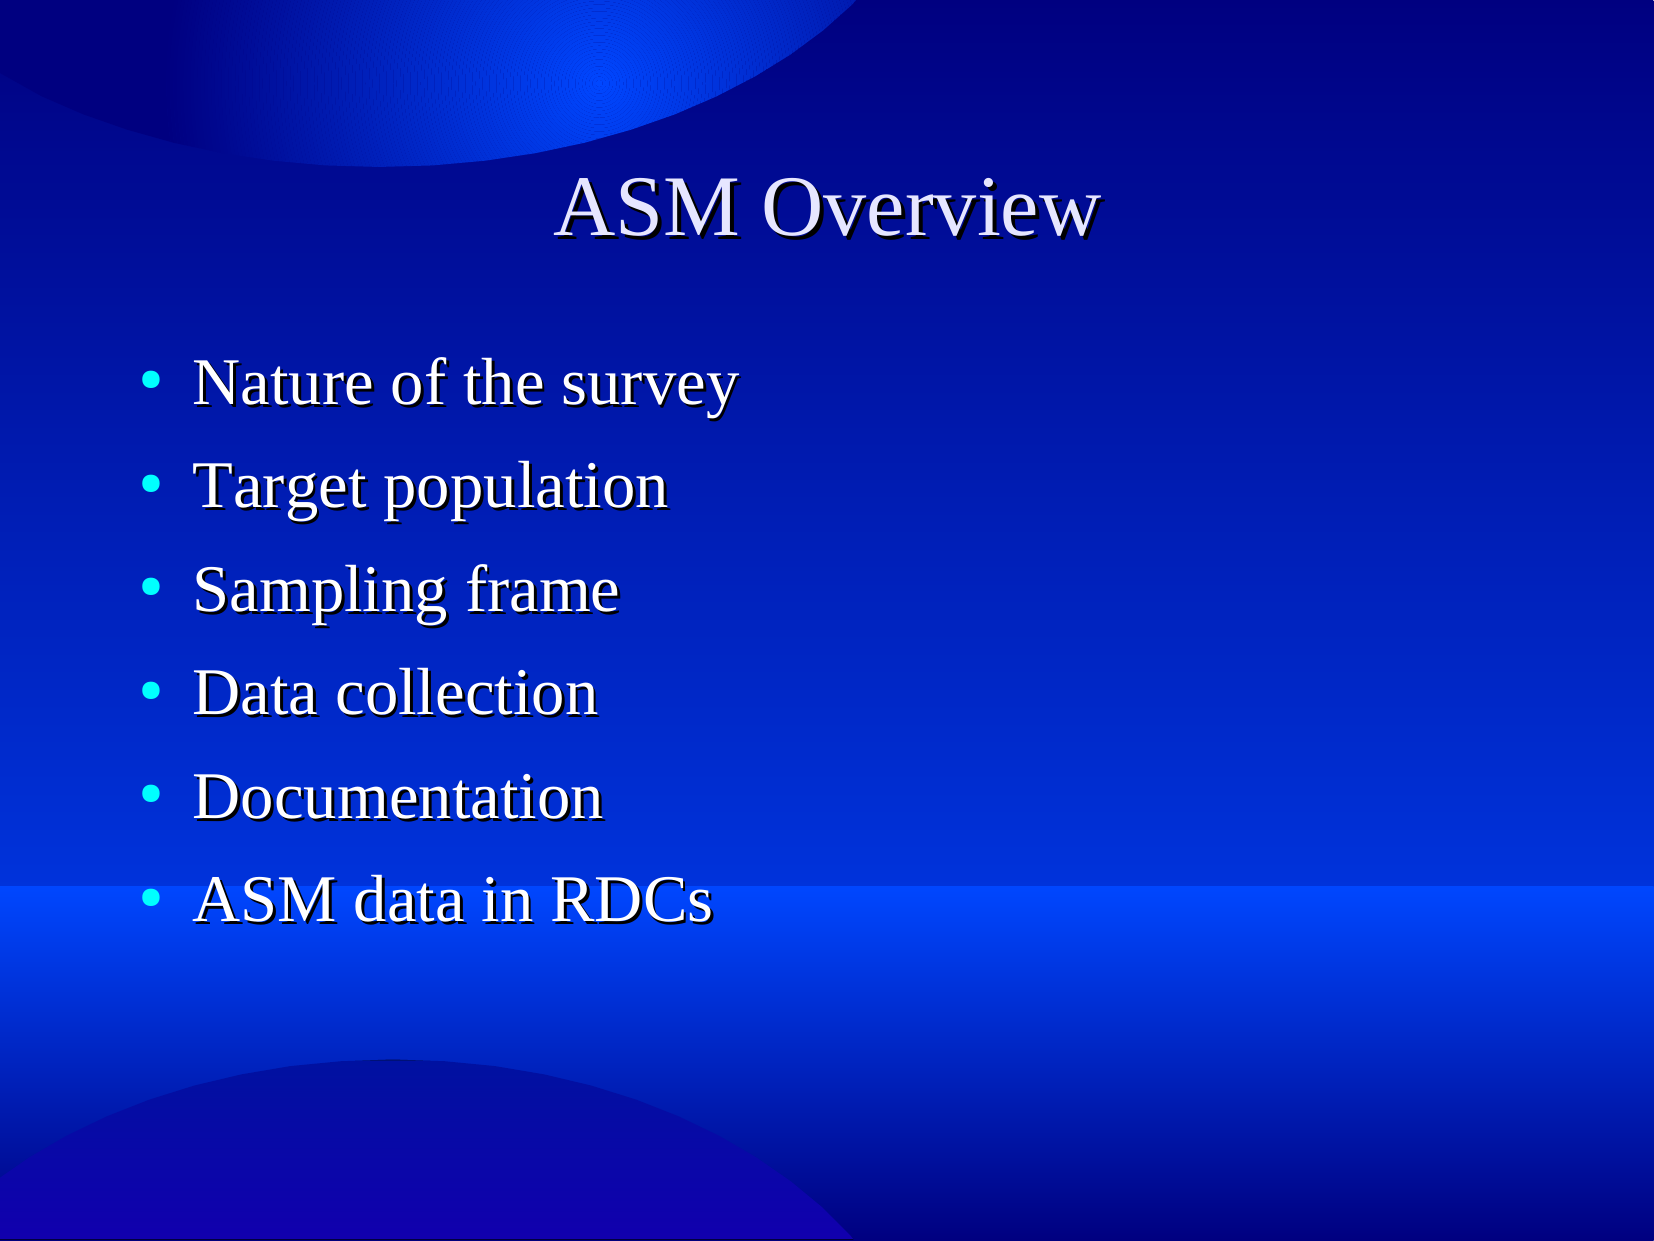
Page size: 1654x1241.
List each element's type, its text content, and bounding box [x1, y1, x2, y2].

title ASM Overview [121, 102, 1534, 310]
list Nature of the survey Target population Sampling frame Data collection Documentation ASM data in RDCs [121, 344, 1534, 1241]
